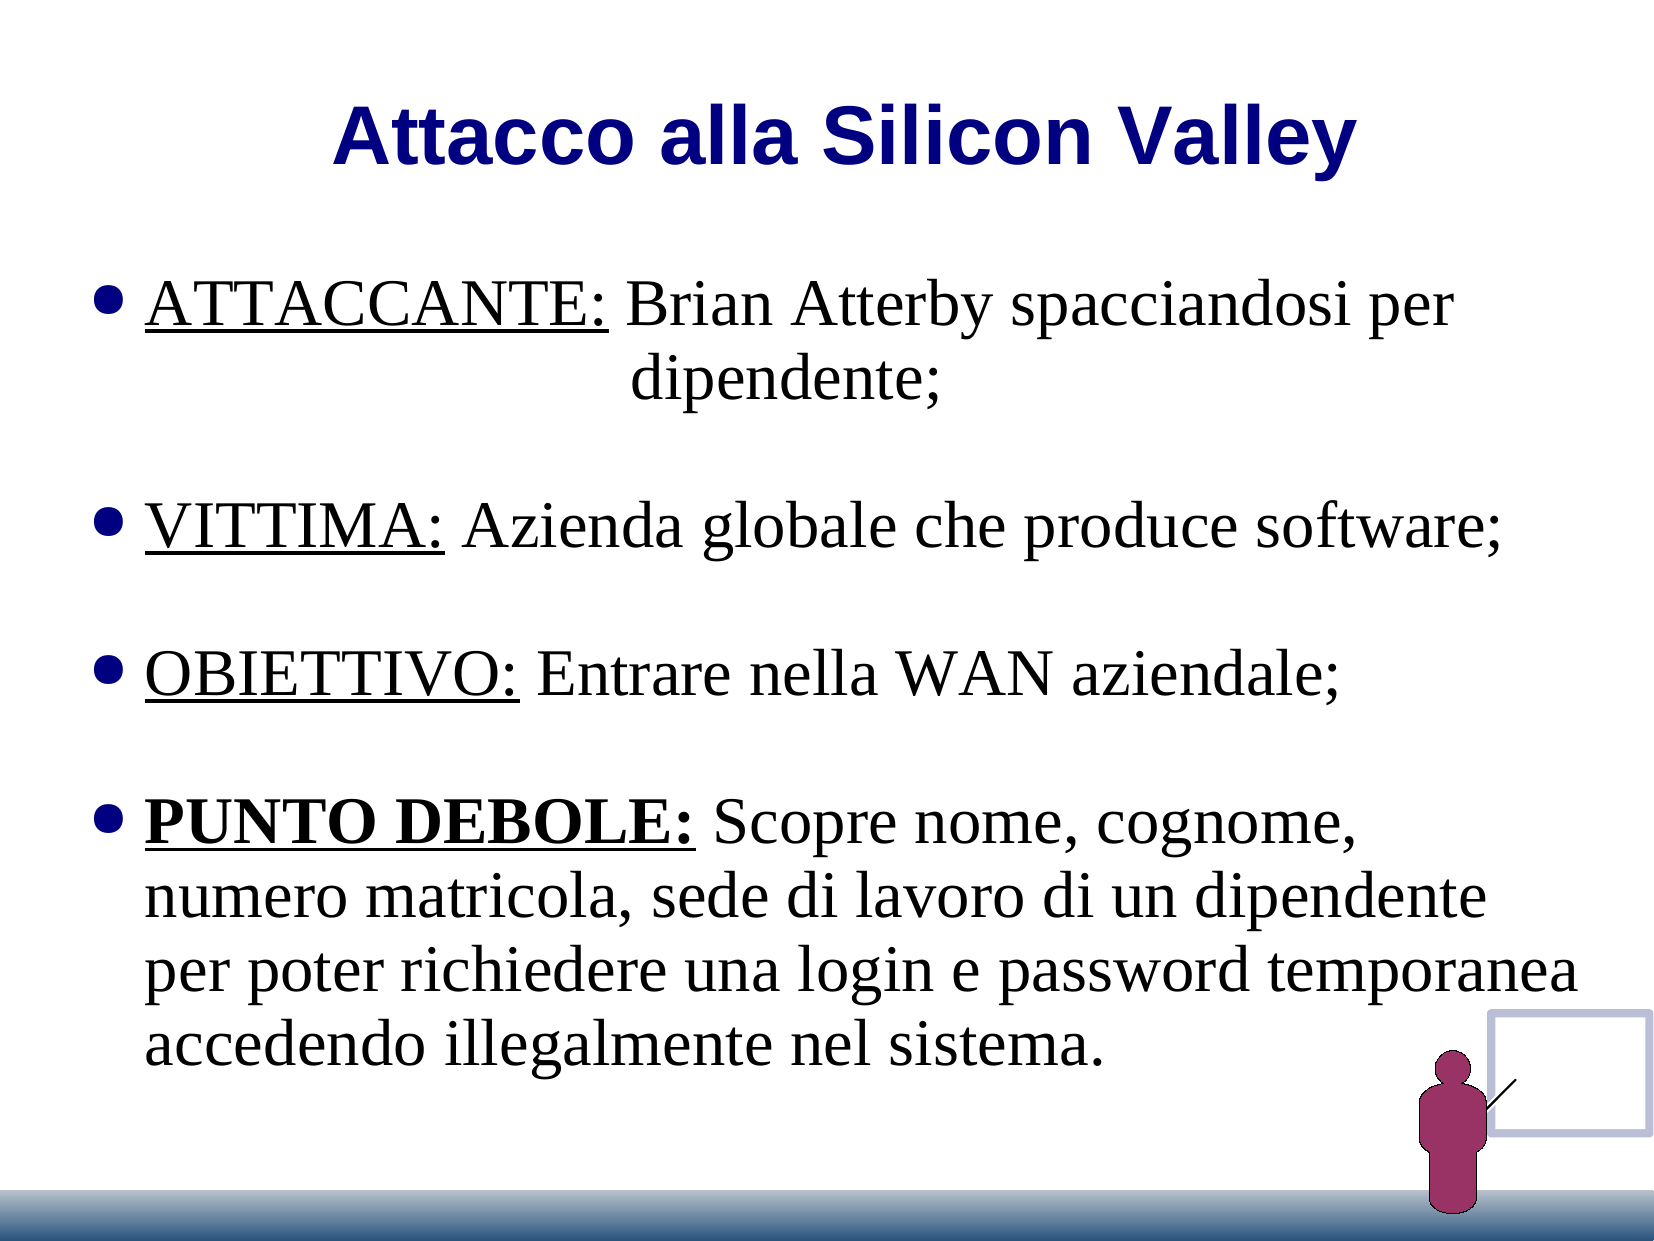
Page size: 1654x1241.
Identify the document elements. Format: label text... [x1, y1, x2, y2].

title Attacco alla Silicon Valley [156, 89, 1534, 183]
list ATTACCANTE: Brian Atterby spacciandosi per dipendente; VITTIMA: Azienda globale che produce software; OBIETTIVO: Entrare nella WAN aziendale; PUNTO DEBOLE: Scopre nome, cognome, numero matricola, sede di lavoro di un dipendente per poter richiedere una login e password temporanea accedendo illegalmente nel sistema. [88, 265, 1595, 1226]
